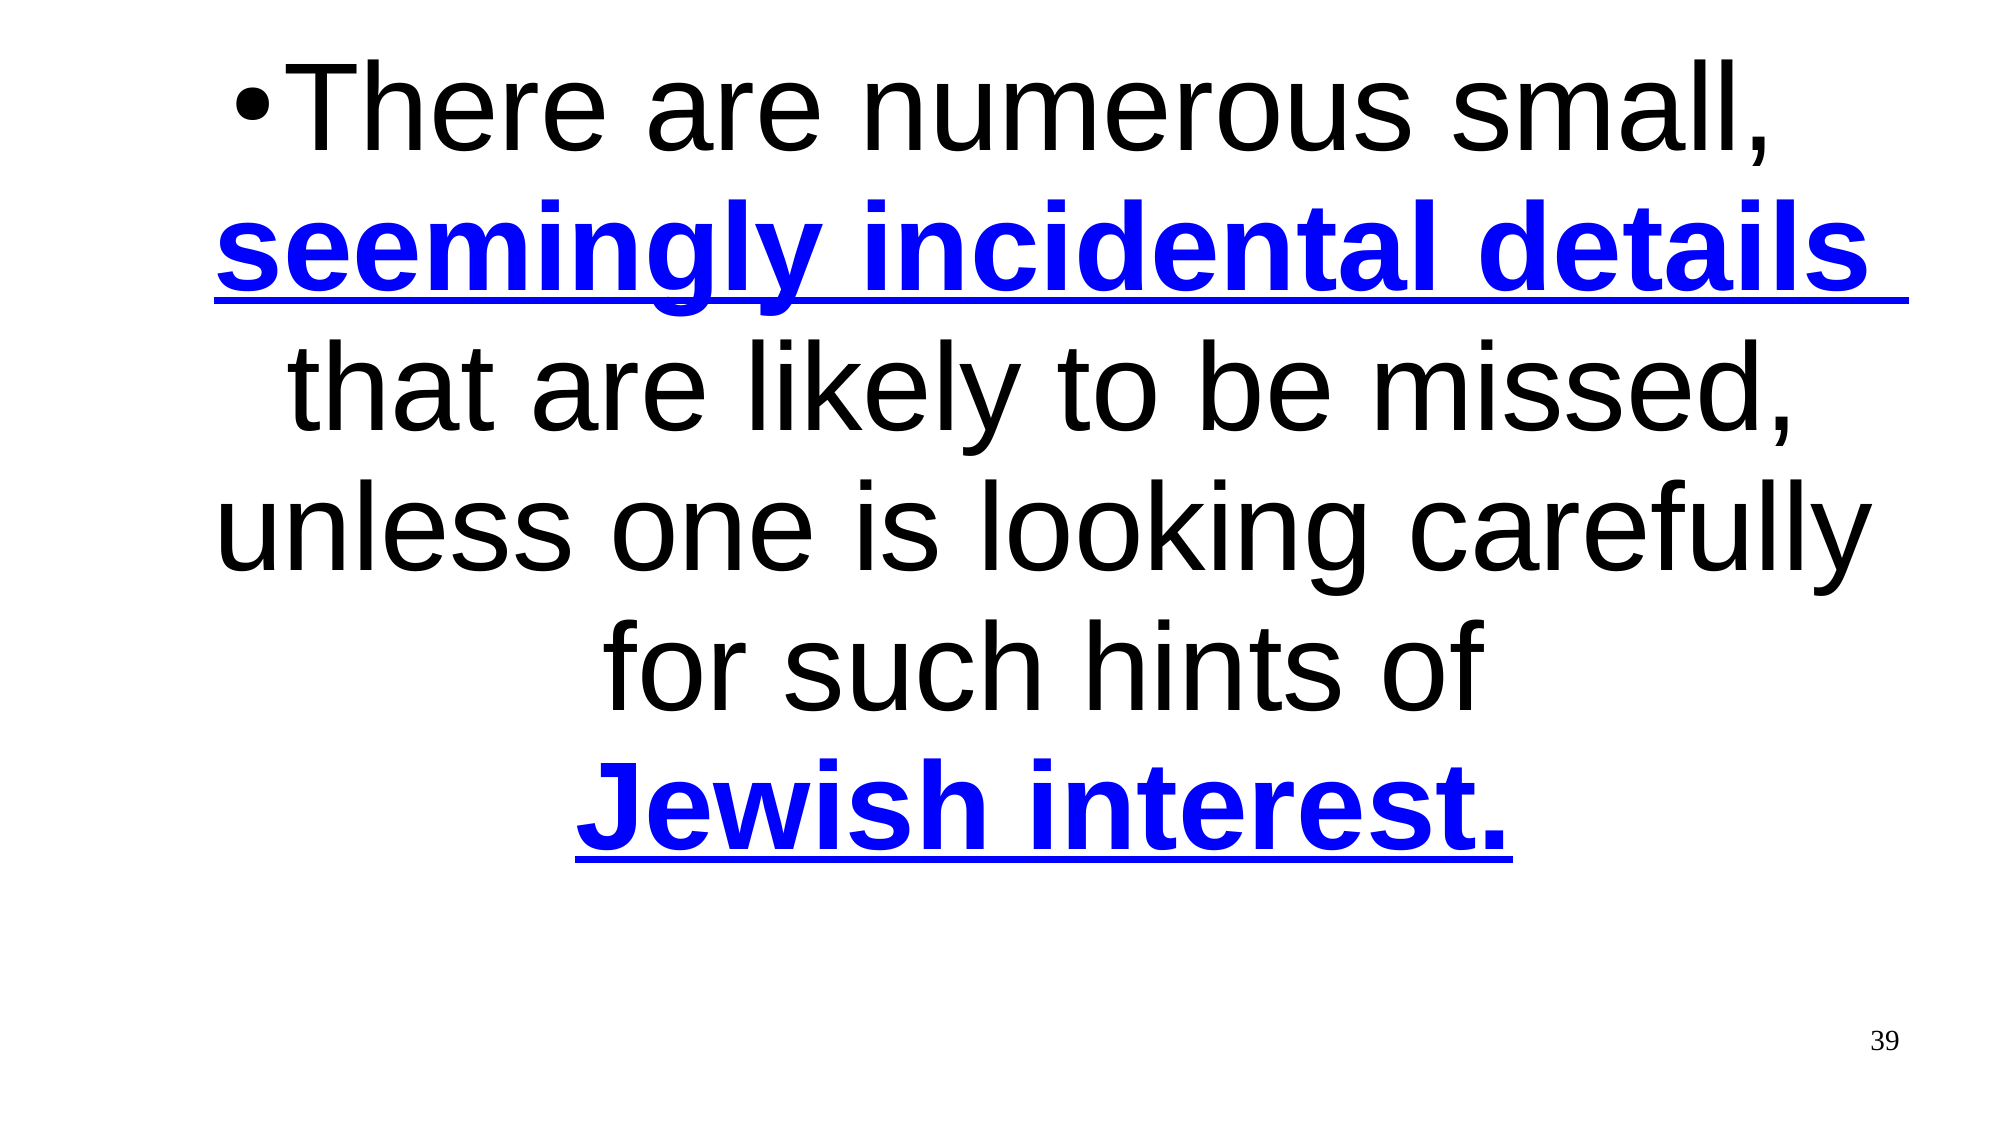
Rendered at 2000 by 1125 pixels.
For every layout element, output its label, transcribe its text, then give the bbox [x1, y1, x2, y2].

list There are numerous small, seemingly incidental details that are likely to be missed, unless one is looking carefully for such hints of Jewish interest. [37, 37, 1988, 1125]
